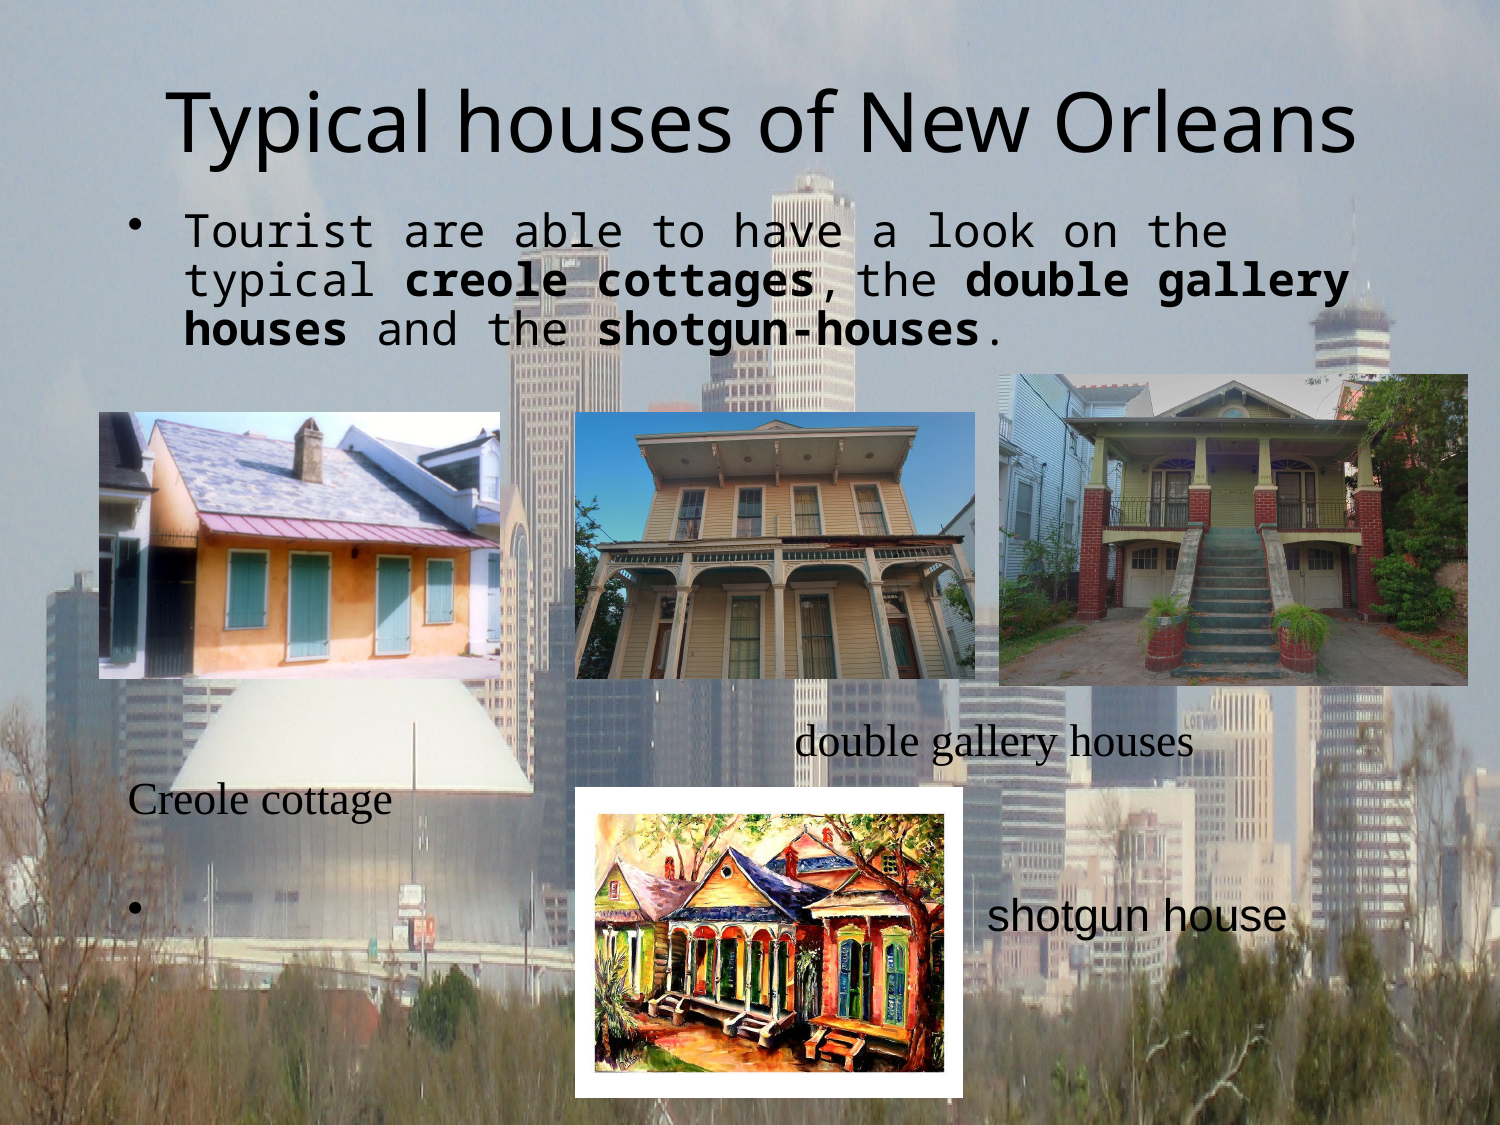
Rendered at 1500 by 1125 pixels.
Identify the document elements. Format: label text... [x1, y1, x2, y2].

picture [0, 0, 1500, 1125]
title Typical houses of New Orleans [125, 24, 1400, 213]
list Tourist are able to have a look on the typical creole cottages, the double gallery houses and the shotgun-houses. double gallery houses Creole cottage shotgun house [112, 200, 1388, 875]
